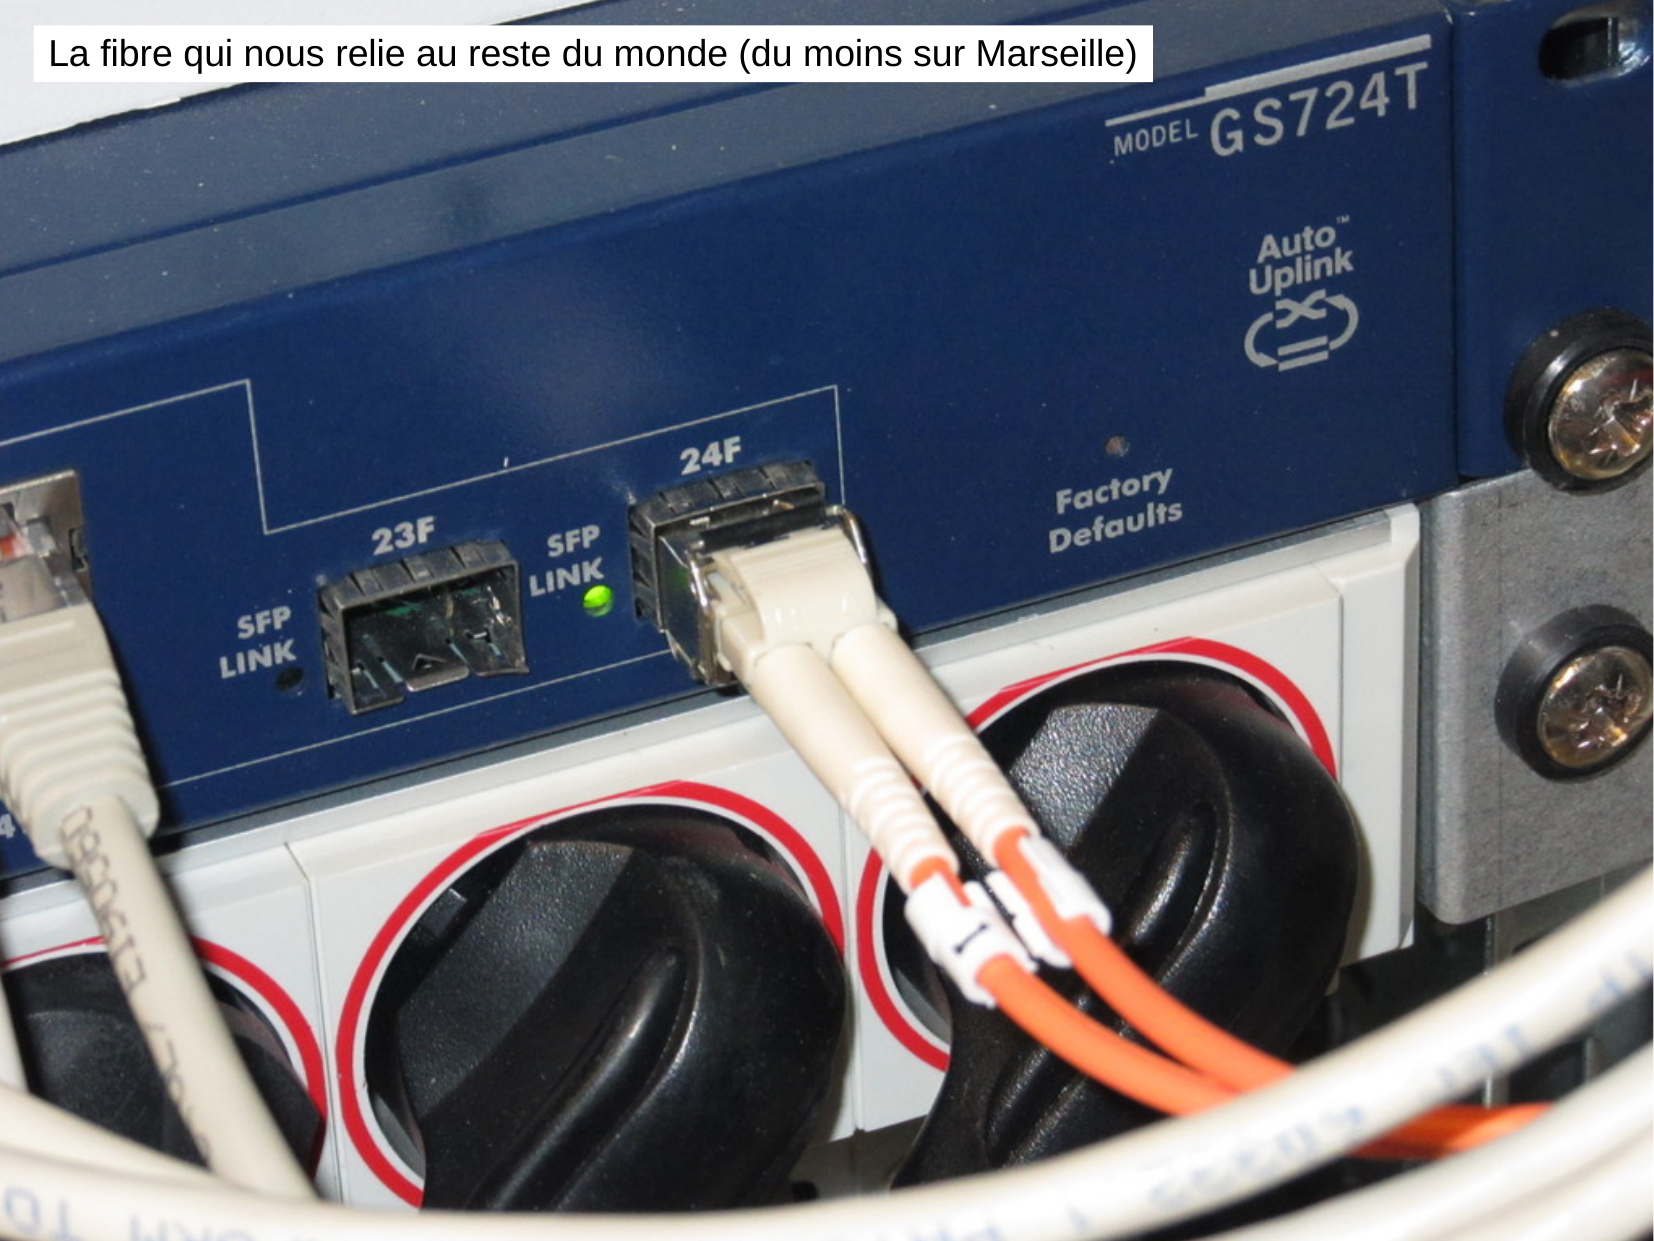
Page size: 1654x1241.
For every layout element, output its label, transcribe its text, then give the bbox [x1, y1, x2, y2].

text_box La fibre qui nous relie au reste du monde (du moins sur Marseille) [33, 25, 1153, 83]
picture [0, 0, 1654, 1241]
